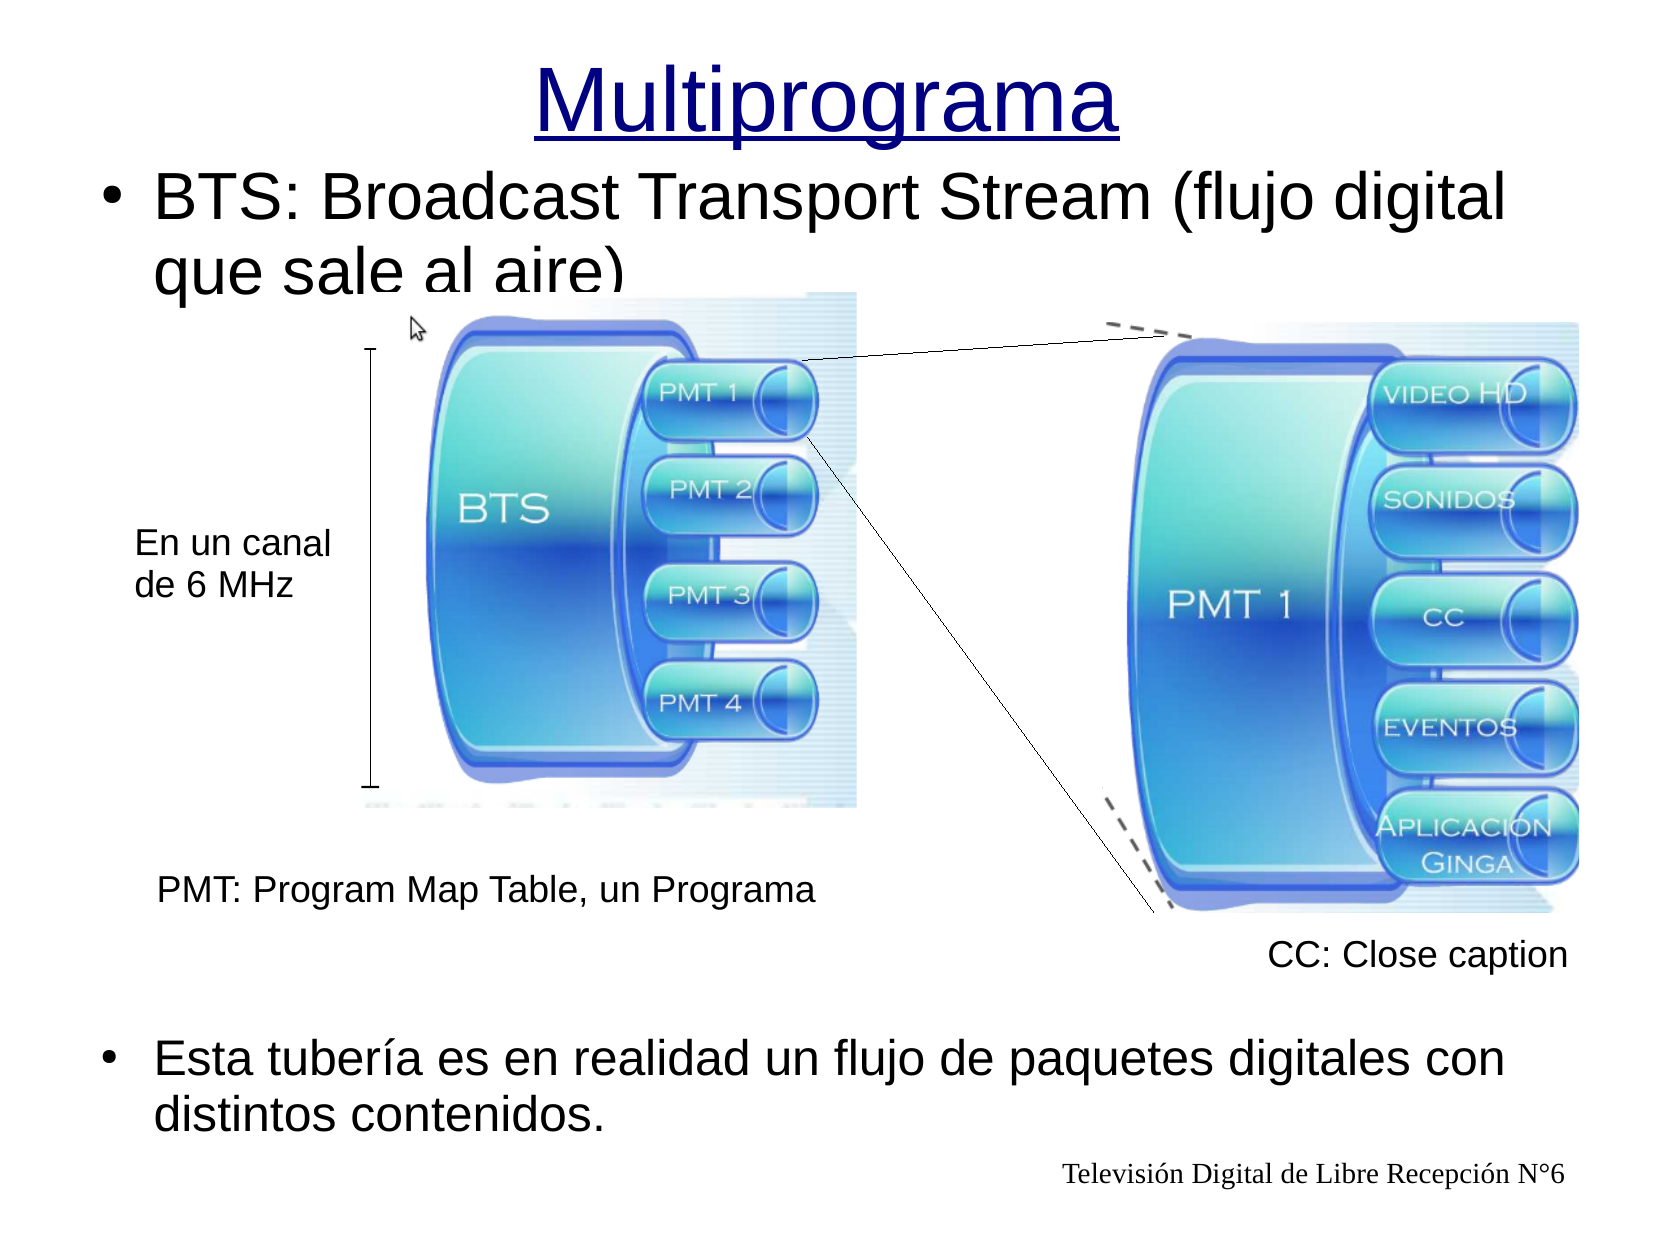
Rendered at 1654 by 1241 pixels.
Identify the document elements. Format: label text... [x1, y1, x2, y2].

picture [1102, 322, 1580, 913]
text_box En un canal de 6 MHz [119, 513, 366, 614]
picture [364, 292, 857, 808]
list BTS: Broadcast Transport Stream (flujo digital que sale al aire) [82, 159, 1538, 331]
picture [364, 350, 370, 785]
list Esta tubería es en realidad un flujo de paquetes digitales con distintos contenidos. [82, 1030, 1538, 1219]
title Multiprograma [82, 47, 1571, 151]
text_box CC: Close caption [1252, 925, 1584, 983]
text_box PMT: Program Map Table, un Programa [141, 861, 837, 919]
